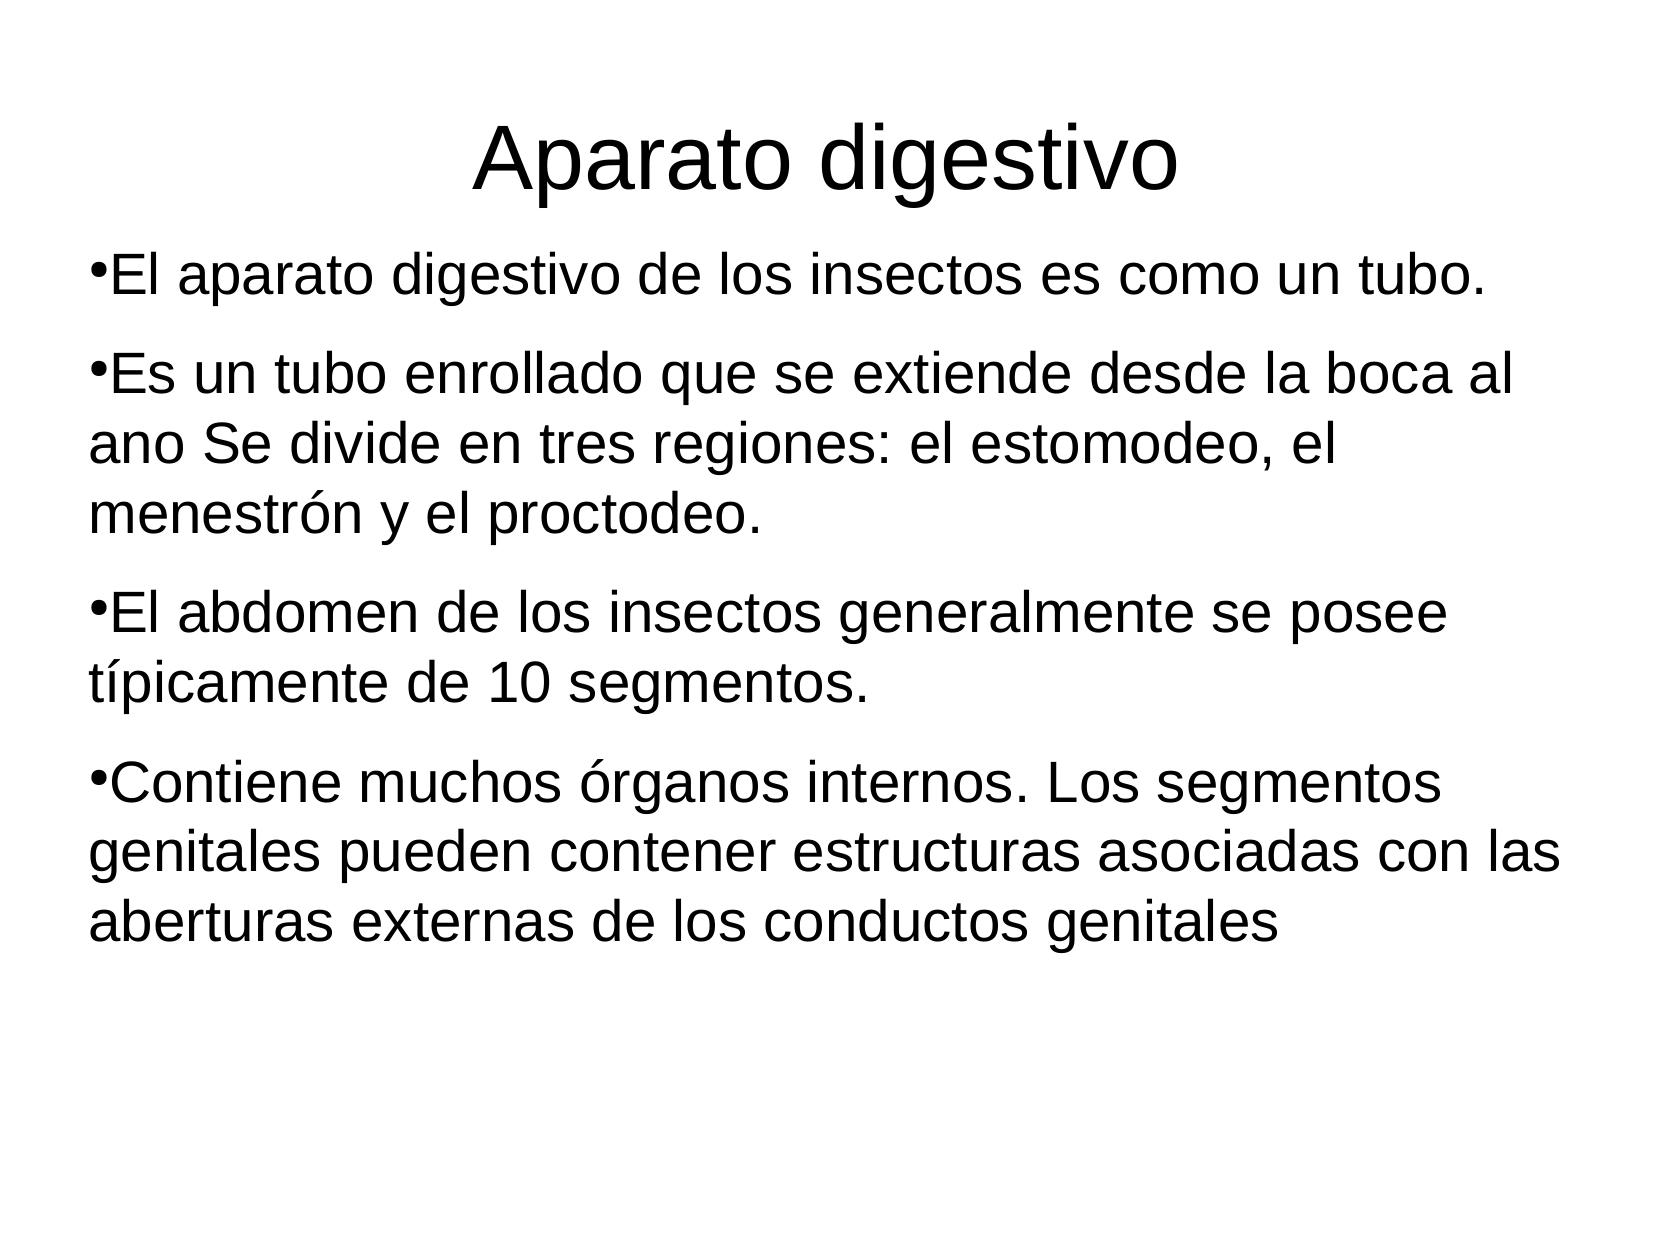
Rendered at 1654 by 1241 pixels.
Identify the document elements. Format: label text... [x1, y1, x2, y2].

title Aparato digestivo [82, 56, 1571, 250]
list El aparato digestivo de los insectos es como un tubo. Es un tubo enrollado que se extiende desde la boca al ano Se divide en tres regiones: el estomodeo, el menestrón y el proctodeo. El abdomen de los insectos generalmente se posee típicamente de 10 segmentos. Contiene muchos órganos internos. Los segmentos genitales pueden contener estructuras asociadas con las aberturas externas de los conductos genitales [88, 236, 1577, 1040]
